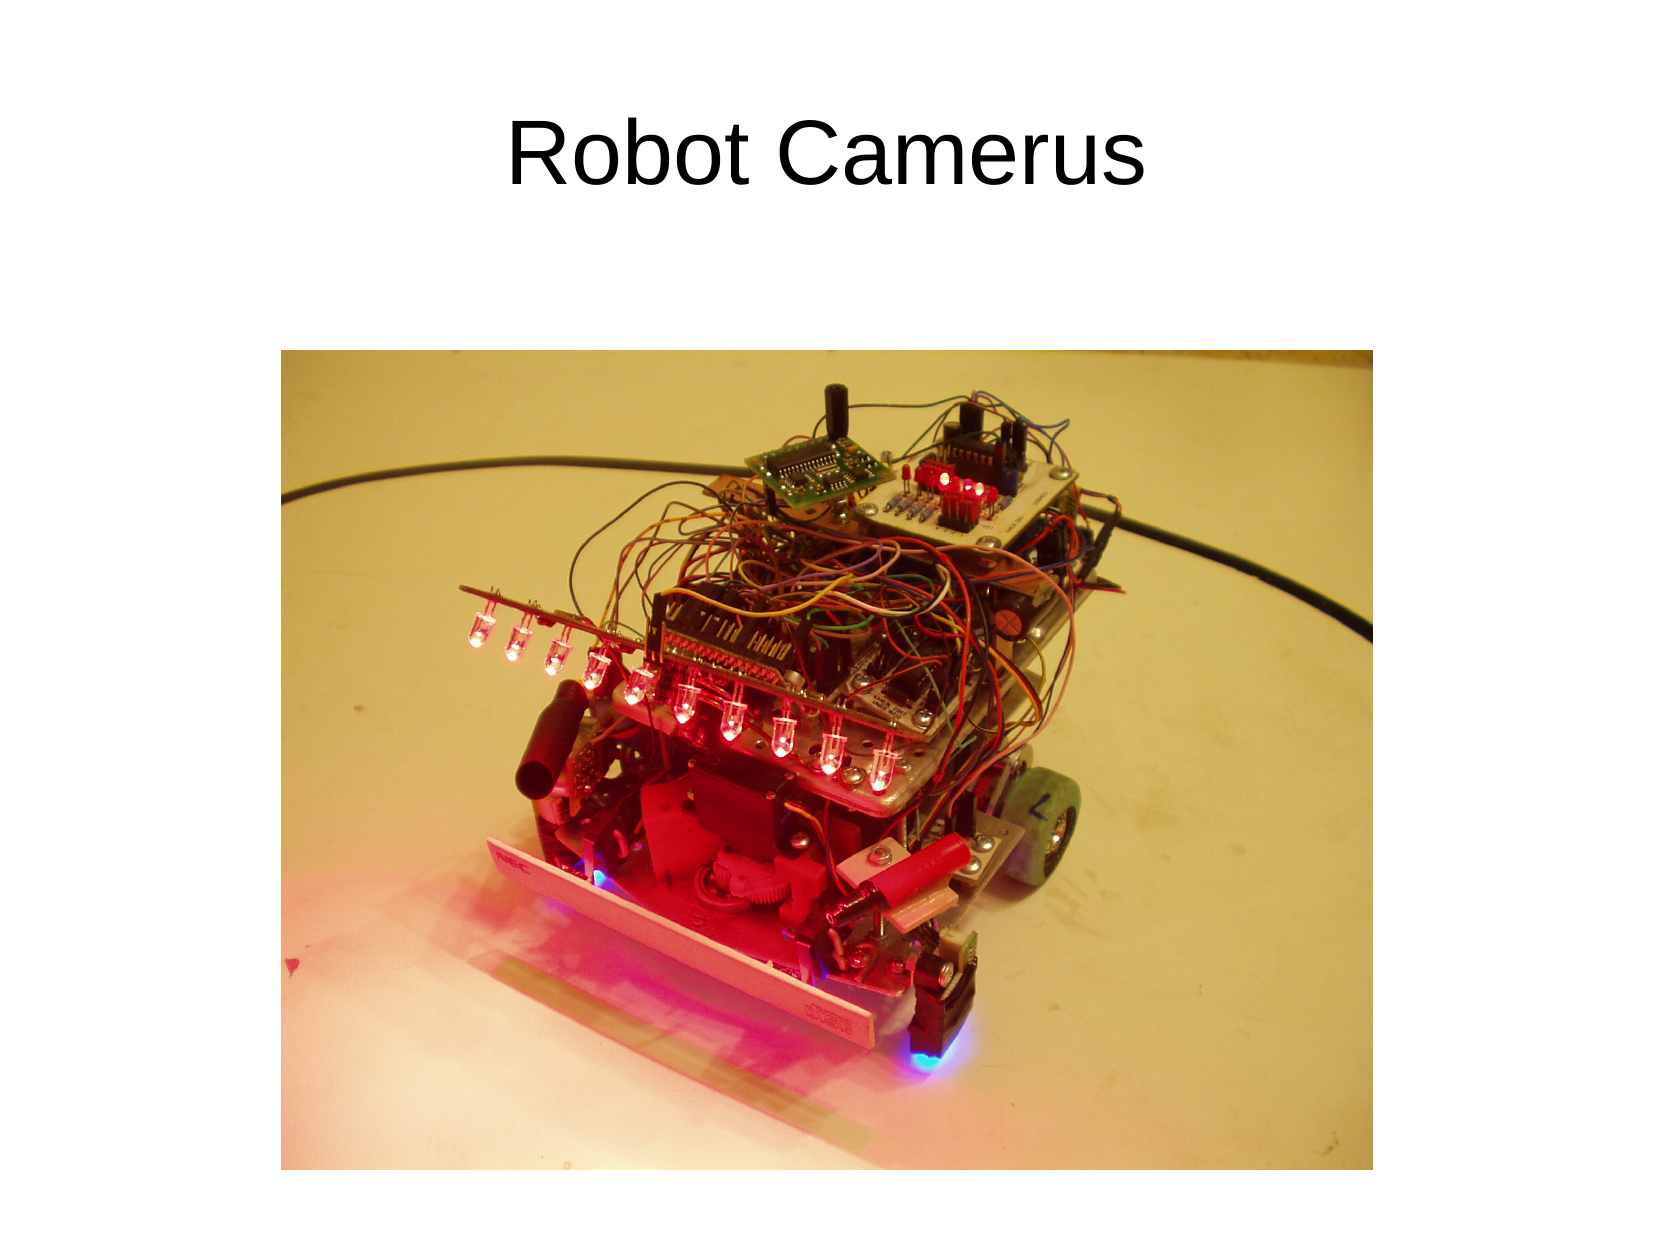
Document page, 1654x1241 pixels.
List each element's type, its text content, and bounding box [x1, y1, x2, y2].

title Robot Camerus [82, 49, 1571, 257]
picture [281, 350, 1373, 1170]
